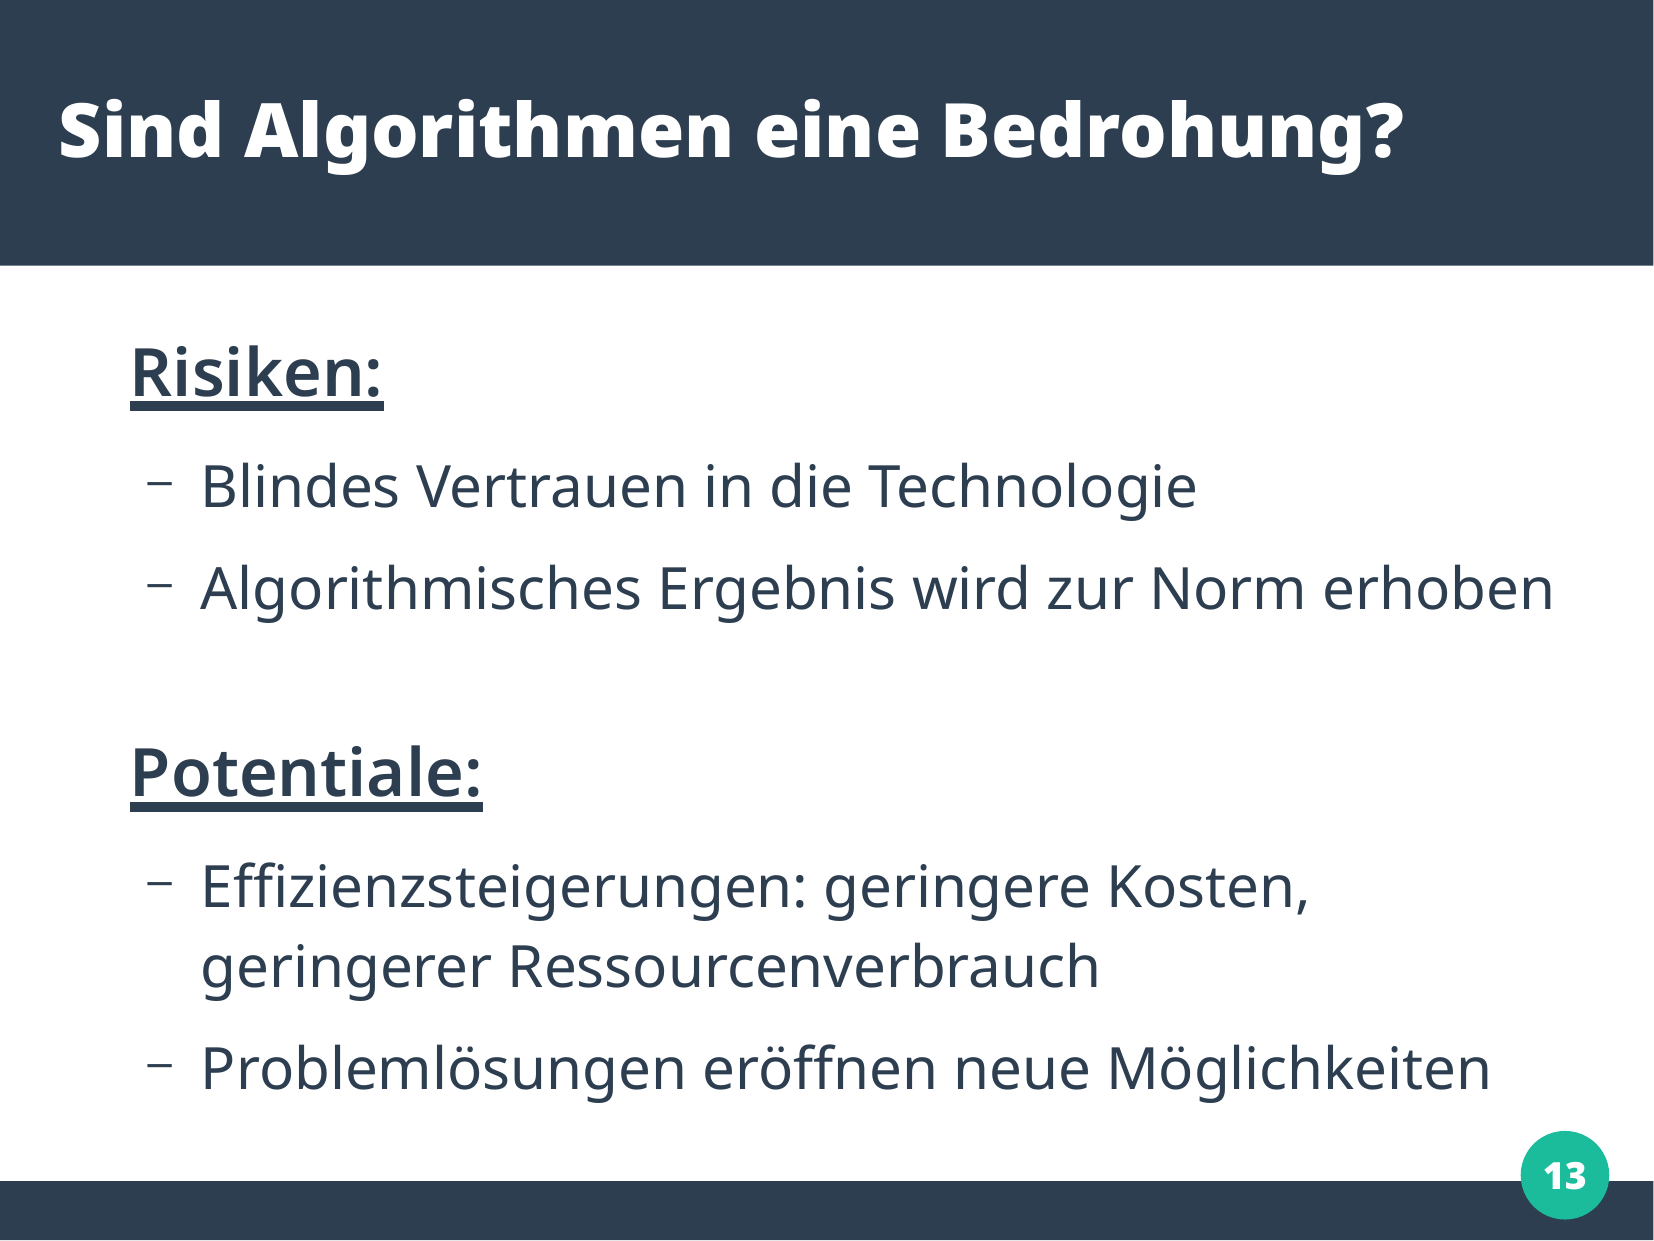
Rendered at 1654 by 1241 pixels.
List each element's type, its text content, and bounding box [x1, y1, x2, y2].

list Risiken: Blindes Vertrauen in die Technologie Algorithmisches Ergebnis wird zur Norm erhoben Potentiale: Effizienzsteigerungen: geringere Kosten, geringerer Ressourcenverbrauch Problemlösungen eröffnen neue Möglichkeiten [59, 324, 1595, 1152]
title Sind Algorithmen eine Bedrohung? [59, 49, 1595, 207]
